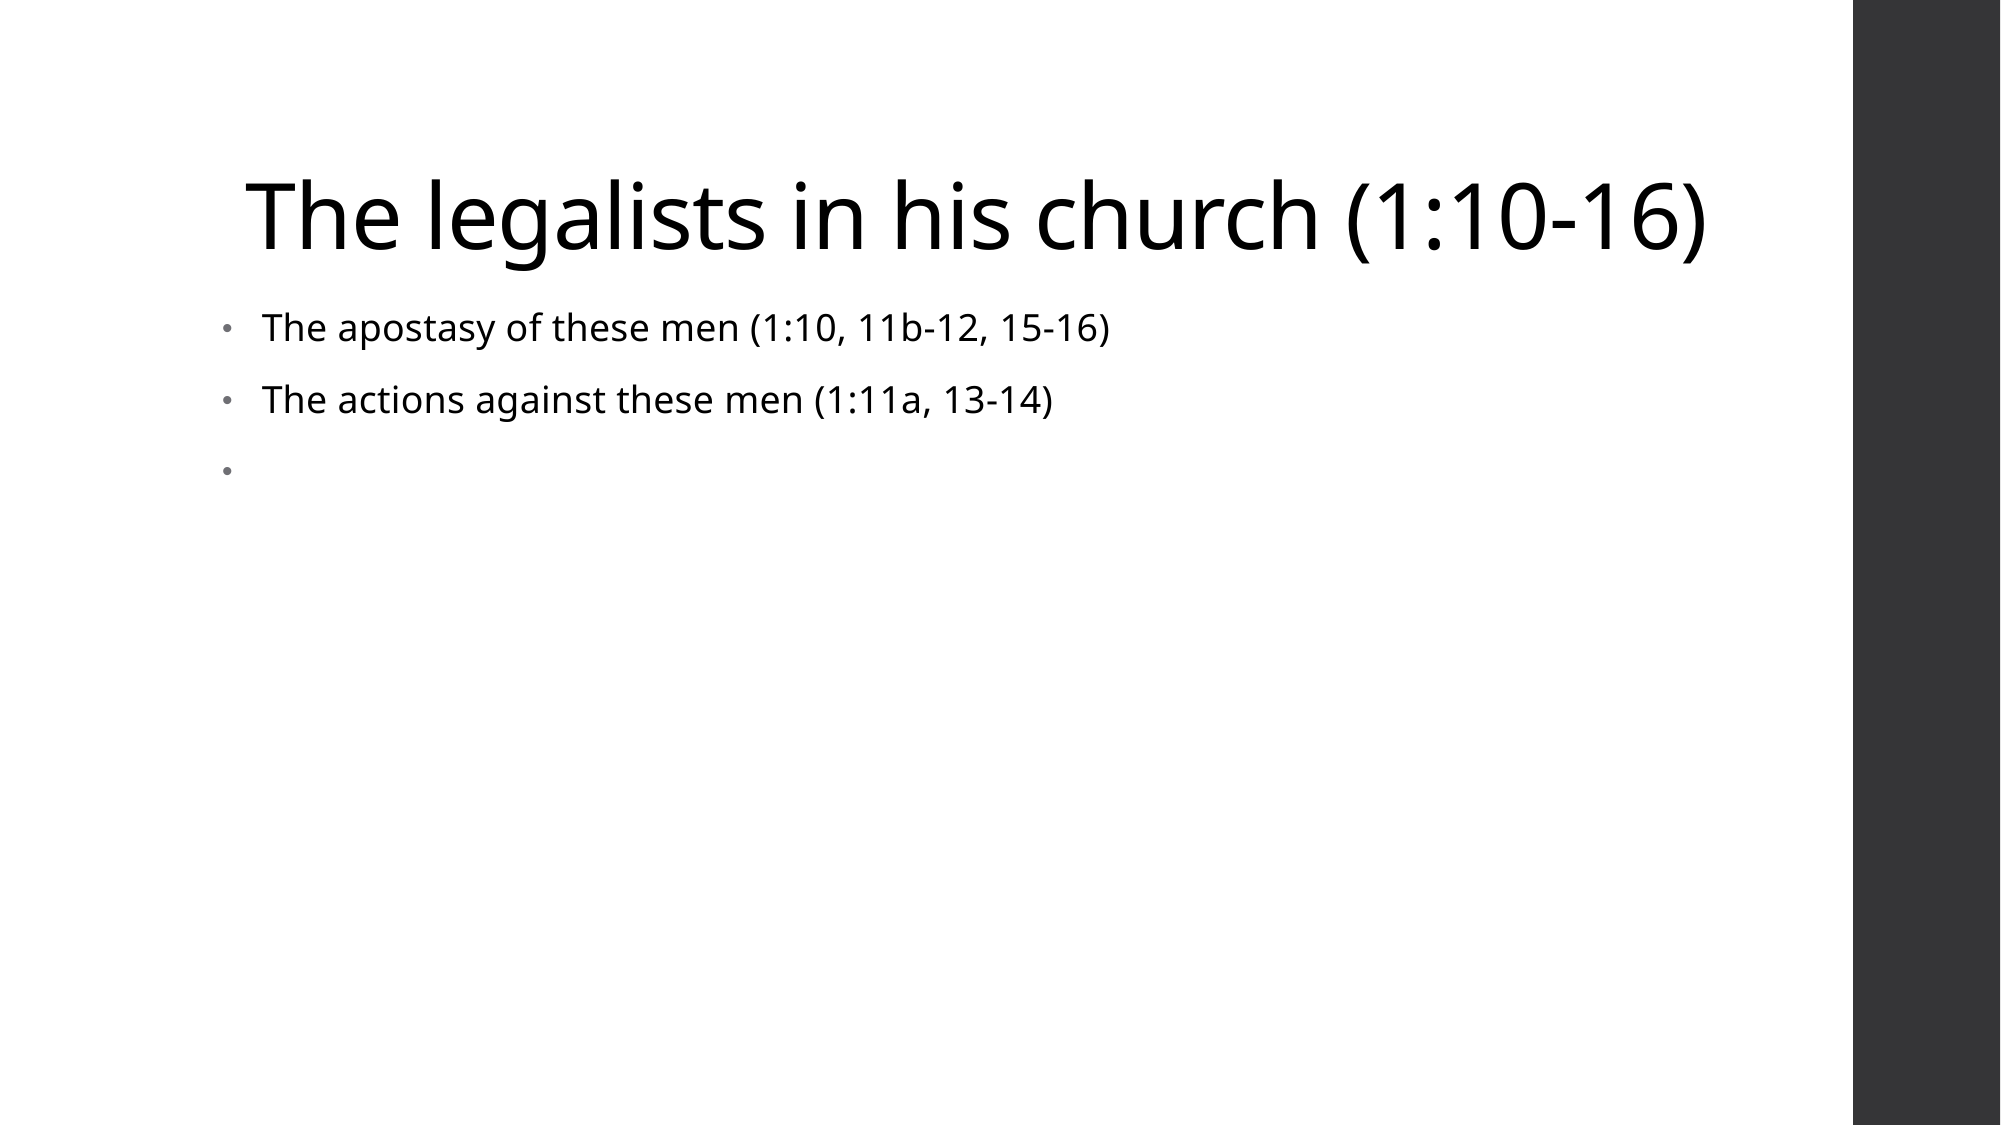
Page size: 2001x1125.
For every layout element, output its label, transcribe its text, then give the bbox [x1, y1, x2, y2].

title The legalists in his church (1:10-16) [206, 60, 1797, 278]
list The apostasy of these men (1:10, 11b-12, 15-16) The actions against these men (1:11a, 13-14) [206, 299, 1617, 1014]
